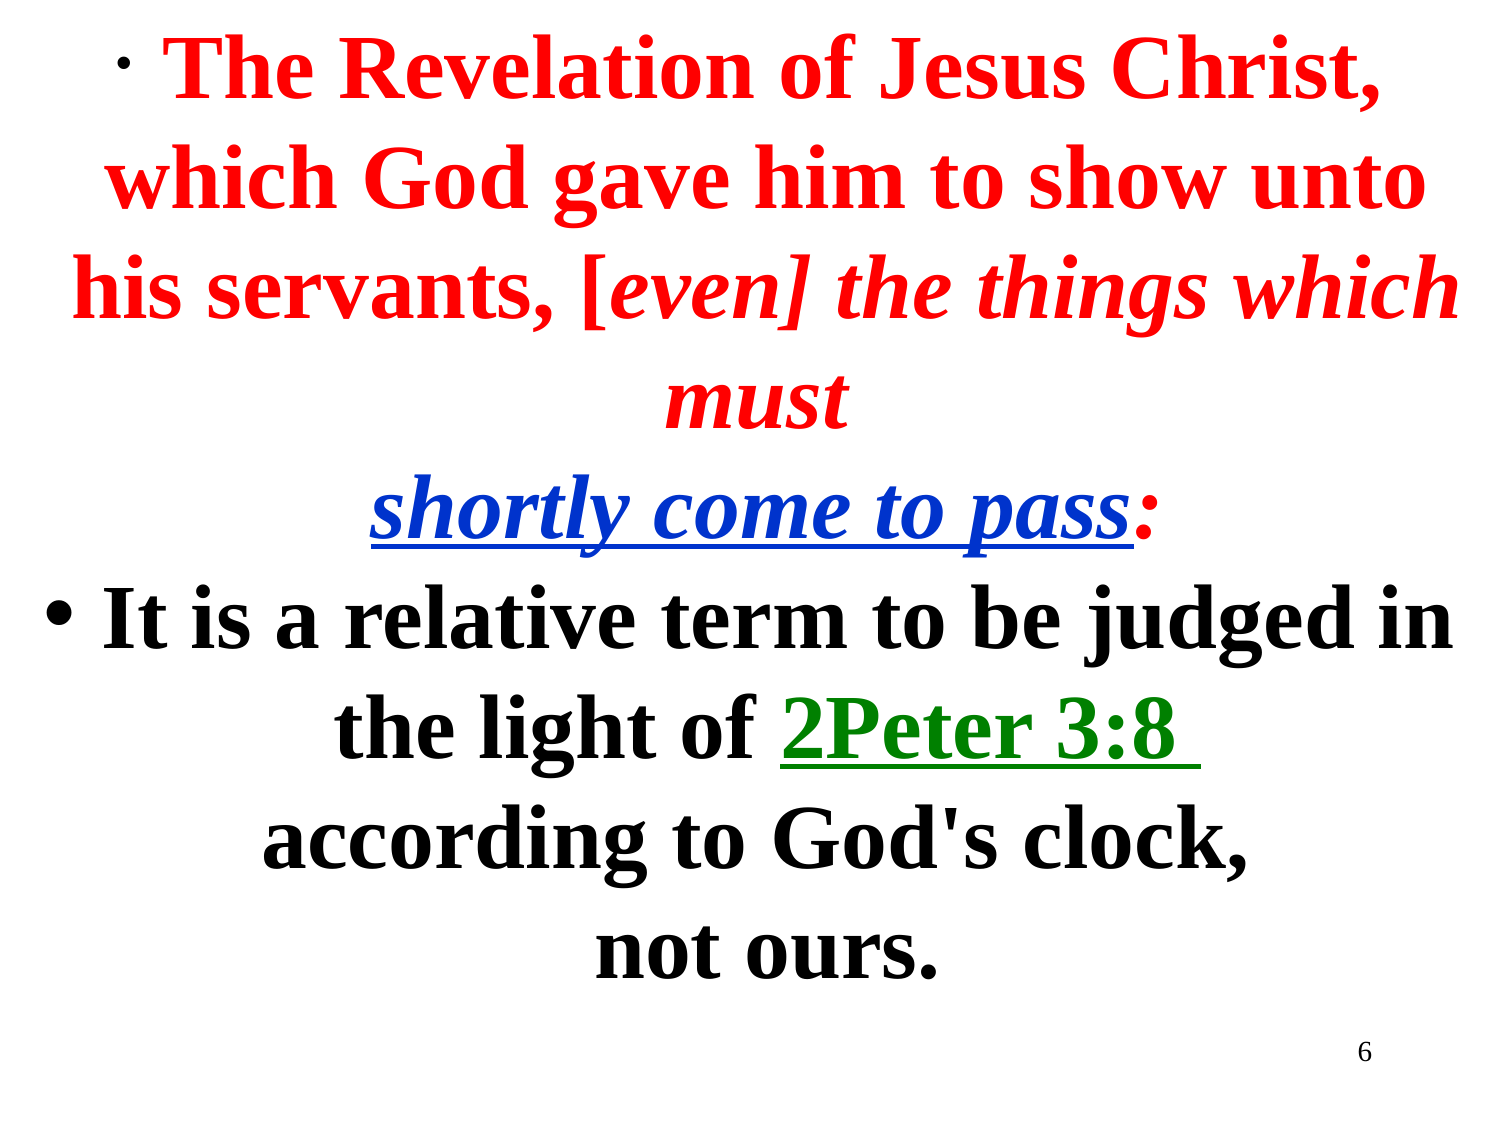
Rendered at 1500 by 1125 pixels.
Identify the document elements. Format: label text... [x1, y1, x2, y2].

text_box <number> [1074, 1025, 1388, 1100]
text_box The Revelation of Jesus Christ, which God gave him to show unto his servants, [even] the things which must shortly come to pass: It is a relative term to be judged in the light of 2Peter 3:8 according to God's clock, not ours. [0, 0, 1500, 1005]
